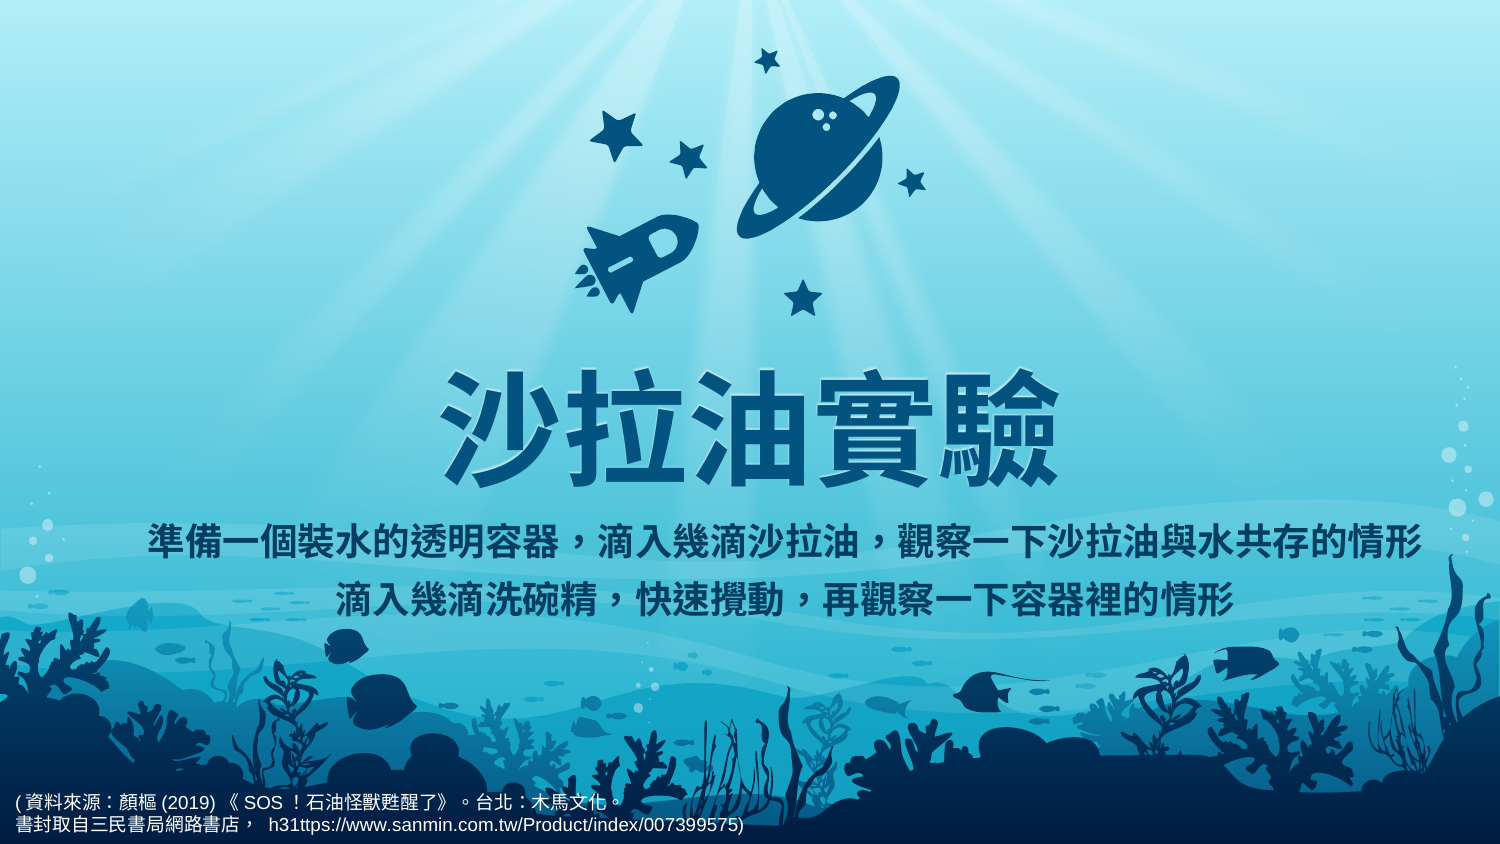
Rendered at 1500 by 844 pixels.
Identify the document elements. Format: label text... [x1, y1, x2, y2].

title 沙拉油實驗 [306, 362, 1194, 457]
text_box [798, 137, 883, 222]
text_box [784, 279, 823, 316]
text_box [574, 214, 699, 314]
text_box [736, 75, 900, 239]
text_box [669, 141, 708, 179]
text_box [589, 110, 643, 163]
text_box [897, 168, 926, 197]
text_box 準備一個裝水的透明容器，滴入幾滴沙拉油，觀察一下沙拉油與水共存的情形 滴入幾滴洗碗精，快速攪動，再觀察一下容器裡的情形 [128, 457, 1442, 669]
text_box [575, 264, 589, 275]
text_box (資料來源：顏樞(2019)《SOS！石油怪獸甦醒了》。台北：木馬文化。 書封取自三民書局網路書店， h31ttps://www.sanmin.com.tw/Product/index/007399575) [0, 783, 821, 843]
text_box [754, 48, 780, 74]
text_box [586, 287, 600, 297]
